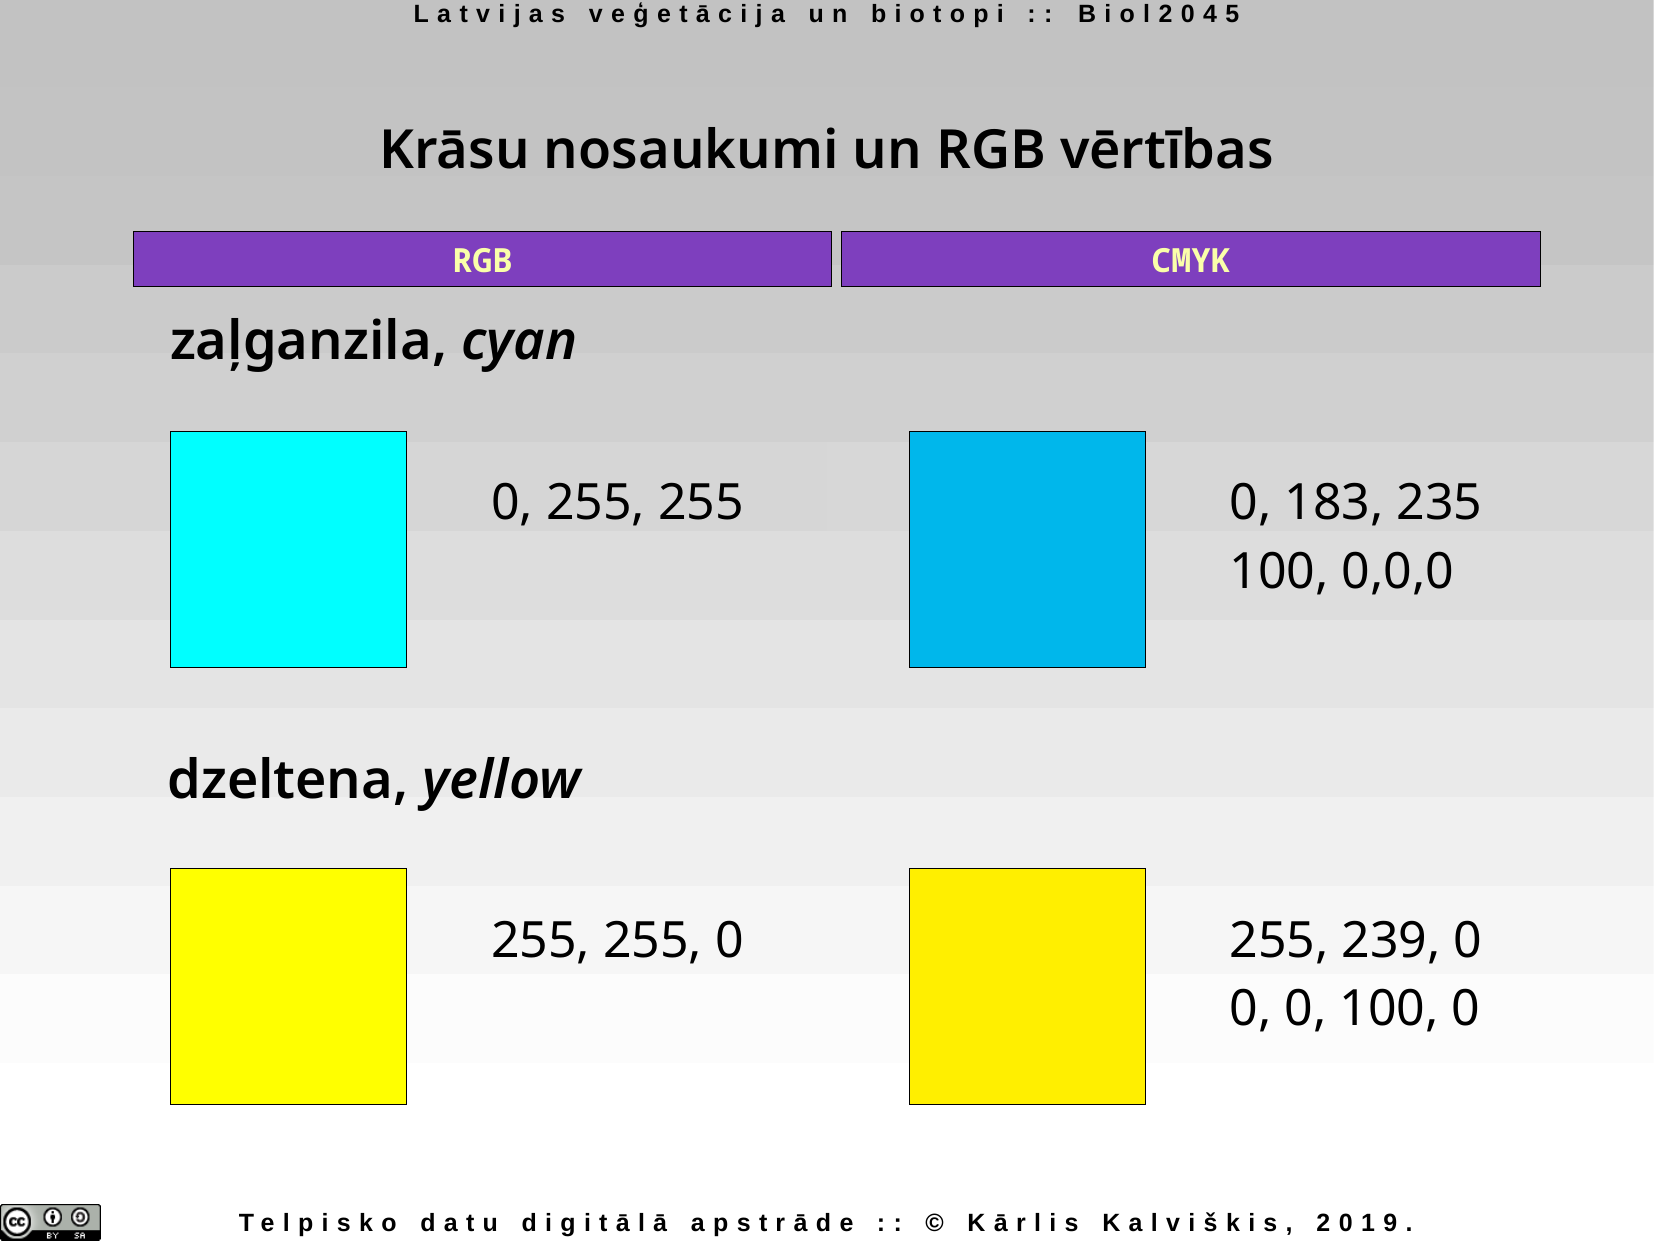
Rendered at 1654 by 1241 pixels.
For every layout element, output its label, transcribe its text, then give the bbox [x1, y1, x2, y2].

text_box 255, 239, 0 0, 0, 100, 0 [1229, 904, 1470, 1025]
text_box 255, 255, 0 [491, 904, 717, 960]
text_box zaļganzila, cyan [170, 287, 857, 389]
text_box CMYK [841, 231, 1541, 287]
title Krāsu nosaukumi un RGB vērtības [29, 49, 1625, 245]
text_box dzeltena, yellow [167, 724, 848, 830]
text_box [909, 431, 1146, 668]
text_box RGB [133, 231, 832, 287]
text_box 0, 183, 235 100, 0,0,0 [1229, 466, 1455, 522]
picture [0, 0, 1654, 1241]
text_box [909, 868, 1146, 1105]
text_box [170, 868, 407, 1105]
text_box 0, 255, 255 [491, 466, 717, 522]
text_box [170, 431, 407, 668]
